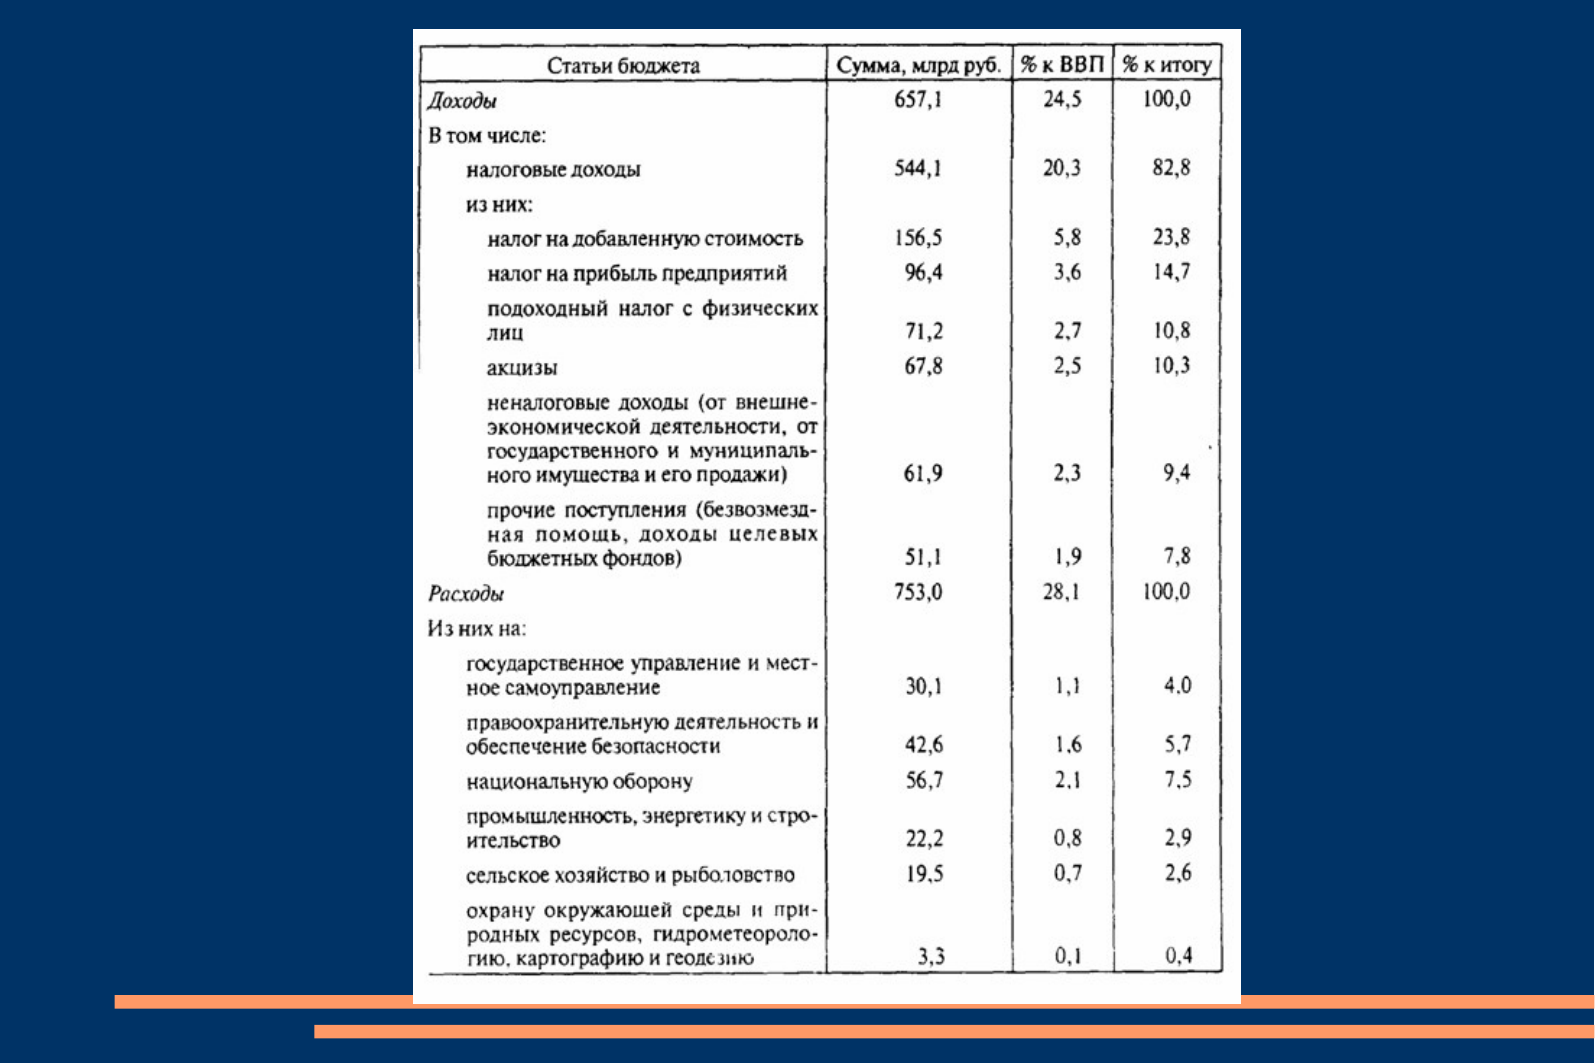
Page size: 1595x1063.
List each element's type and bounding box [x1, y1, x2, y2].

picture [413, 29, 1241, 1004]
